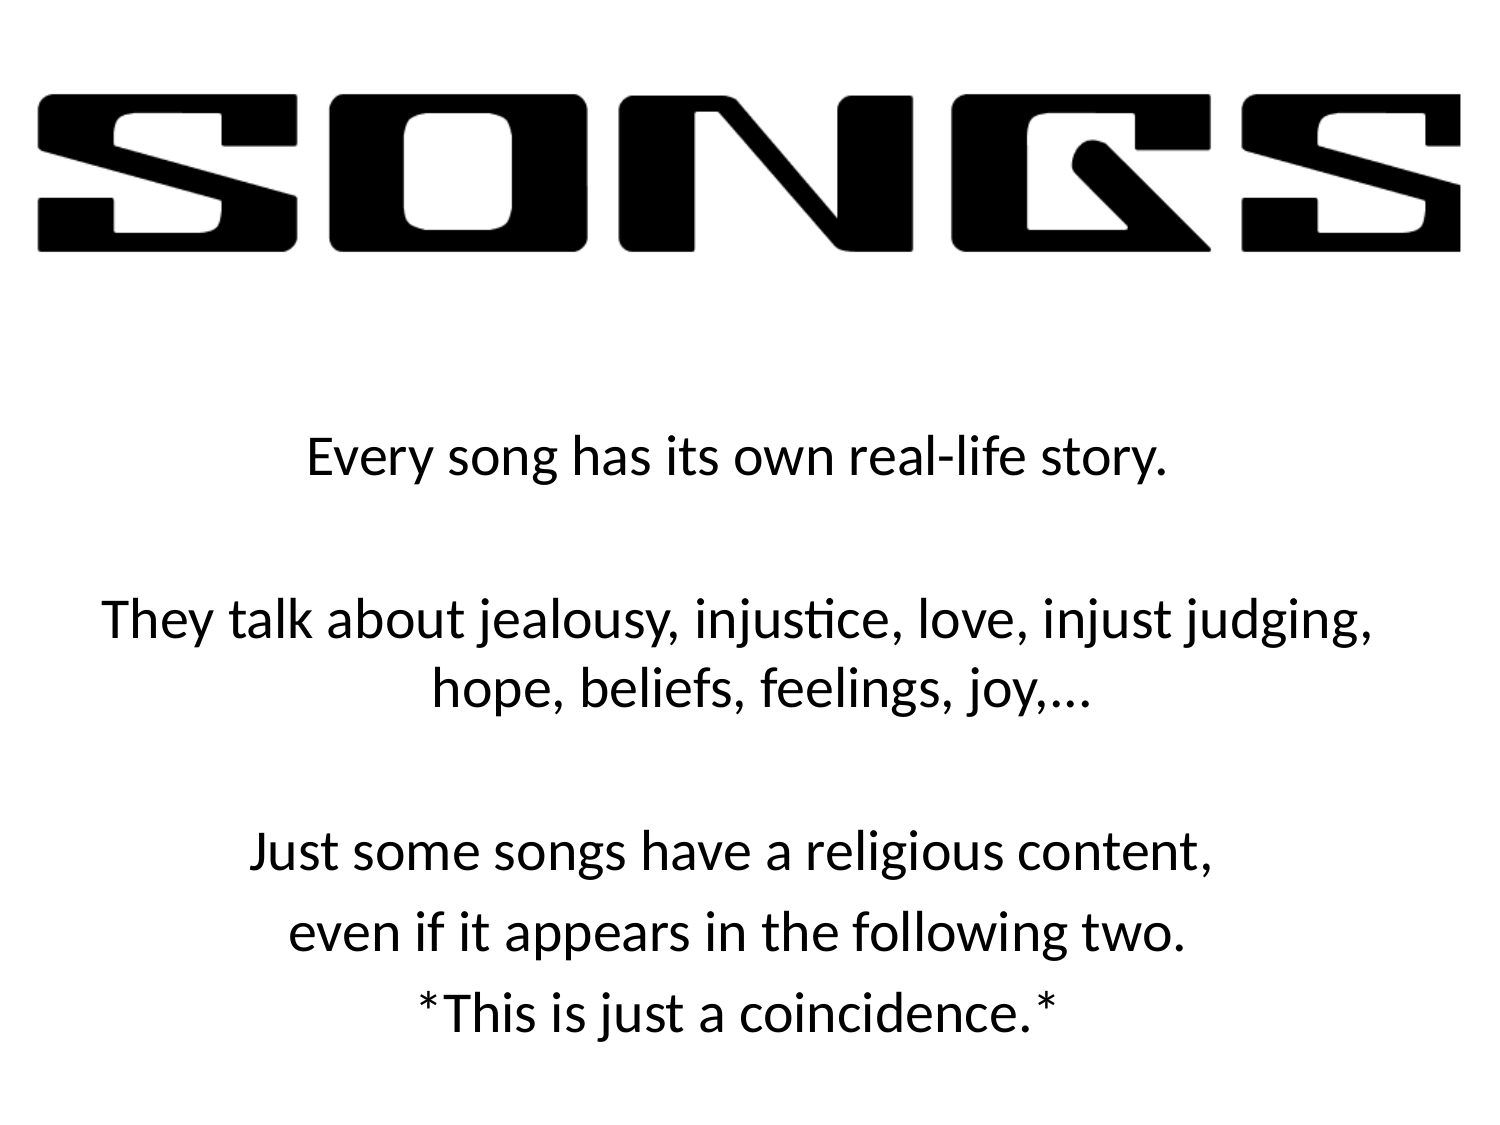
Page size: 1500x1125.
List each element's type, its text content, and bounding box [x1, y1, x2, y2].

picture [35, 90, 1465, 255]
list Every song has its own real-life story. They talk about jealousy, injustice, love, injust judging, hope, beliefs, feelings, joy,... Just some songs have a religious content, even if it appears in the following two. *This is just a coincidence.* [35, 410, 1442, 1055]
